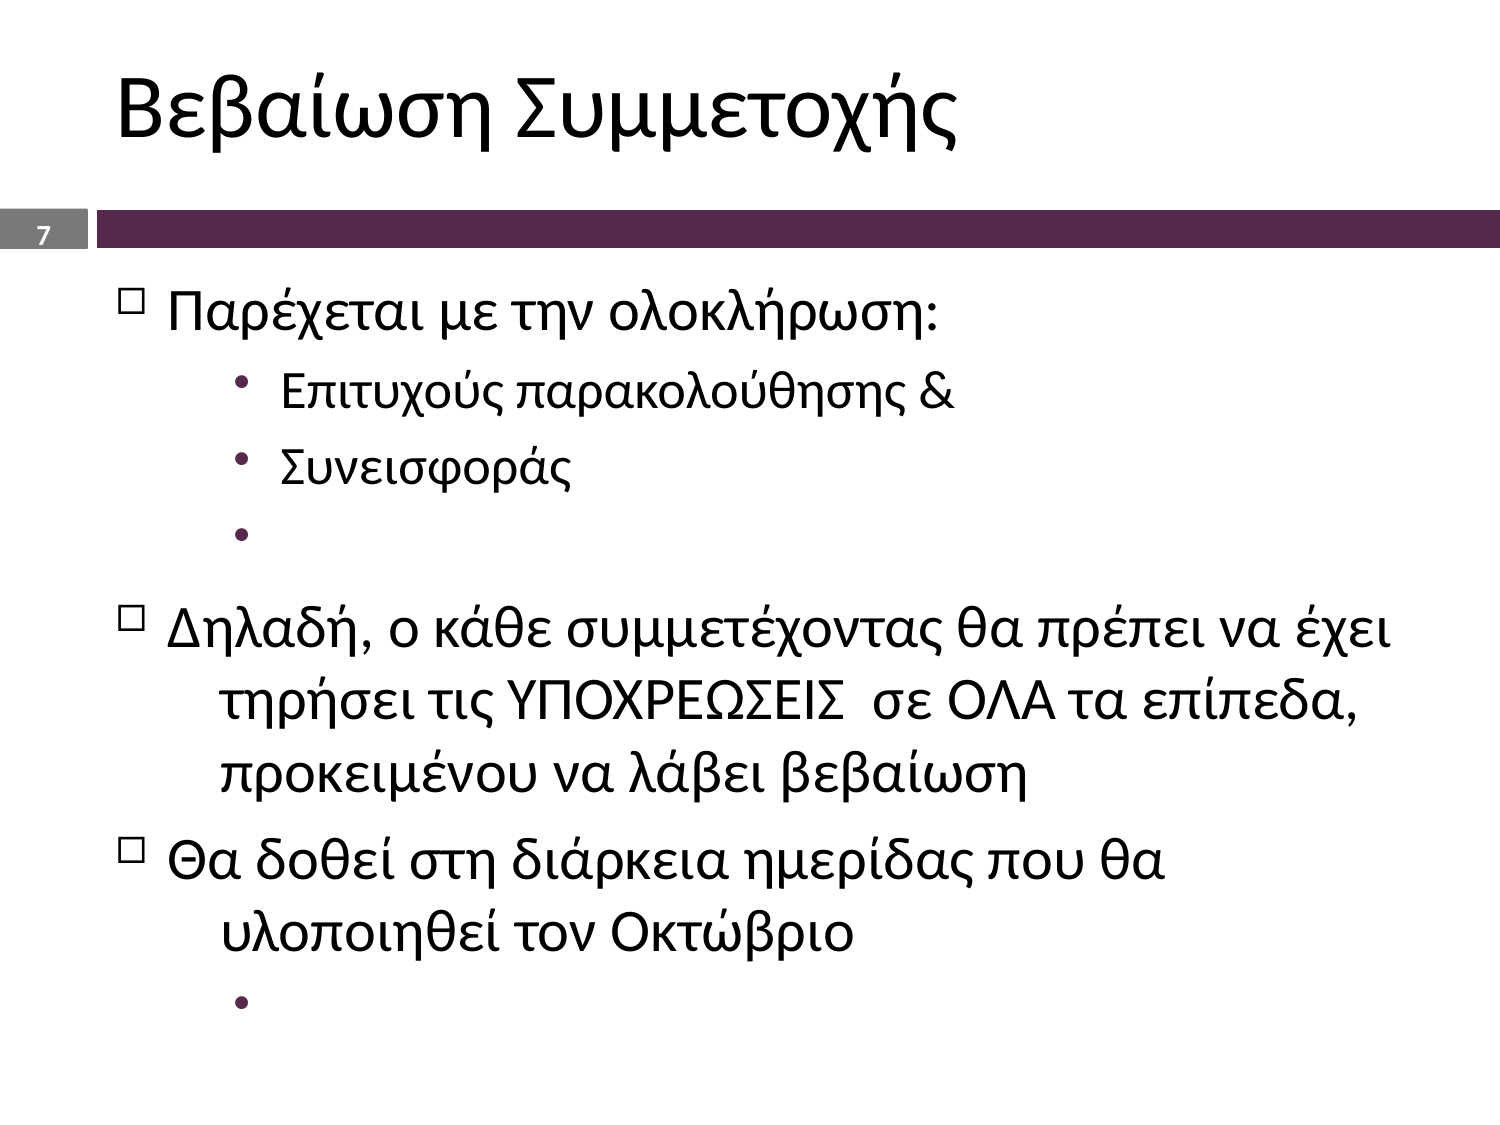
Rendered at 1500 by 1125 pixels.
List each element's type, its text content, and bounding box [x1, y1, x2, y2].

text_box [0, 208, 88, 249]
title Βεβαίωση Συμμετοχής [100, 19, 1438, 182]
list Παρέχεται με την ολοκλήρωση: Επιτυχούς παρακολούθησης & Συνεισφοράς Δηλαδή, ο κάθε συμμετέχοντας θα πρέπει να έχει τηρήσει τις ΥΠΟΧΡΕΩΣΕΙΣ σε ΌΛΑ τα επίπεδα, προκειμένου να λάβει βεβαίωση Θα δοθεί στη διάρκεια ημερίδας που θα υλοποιηθεί τον Οκτώβριο [100, 262, 1438, 1000]
